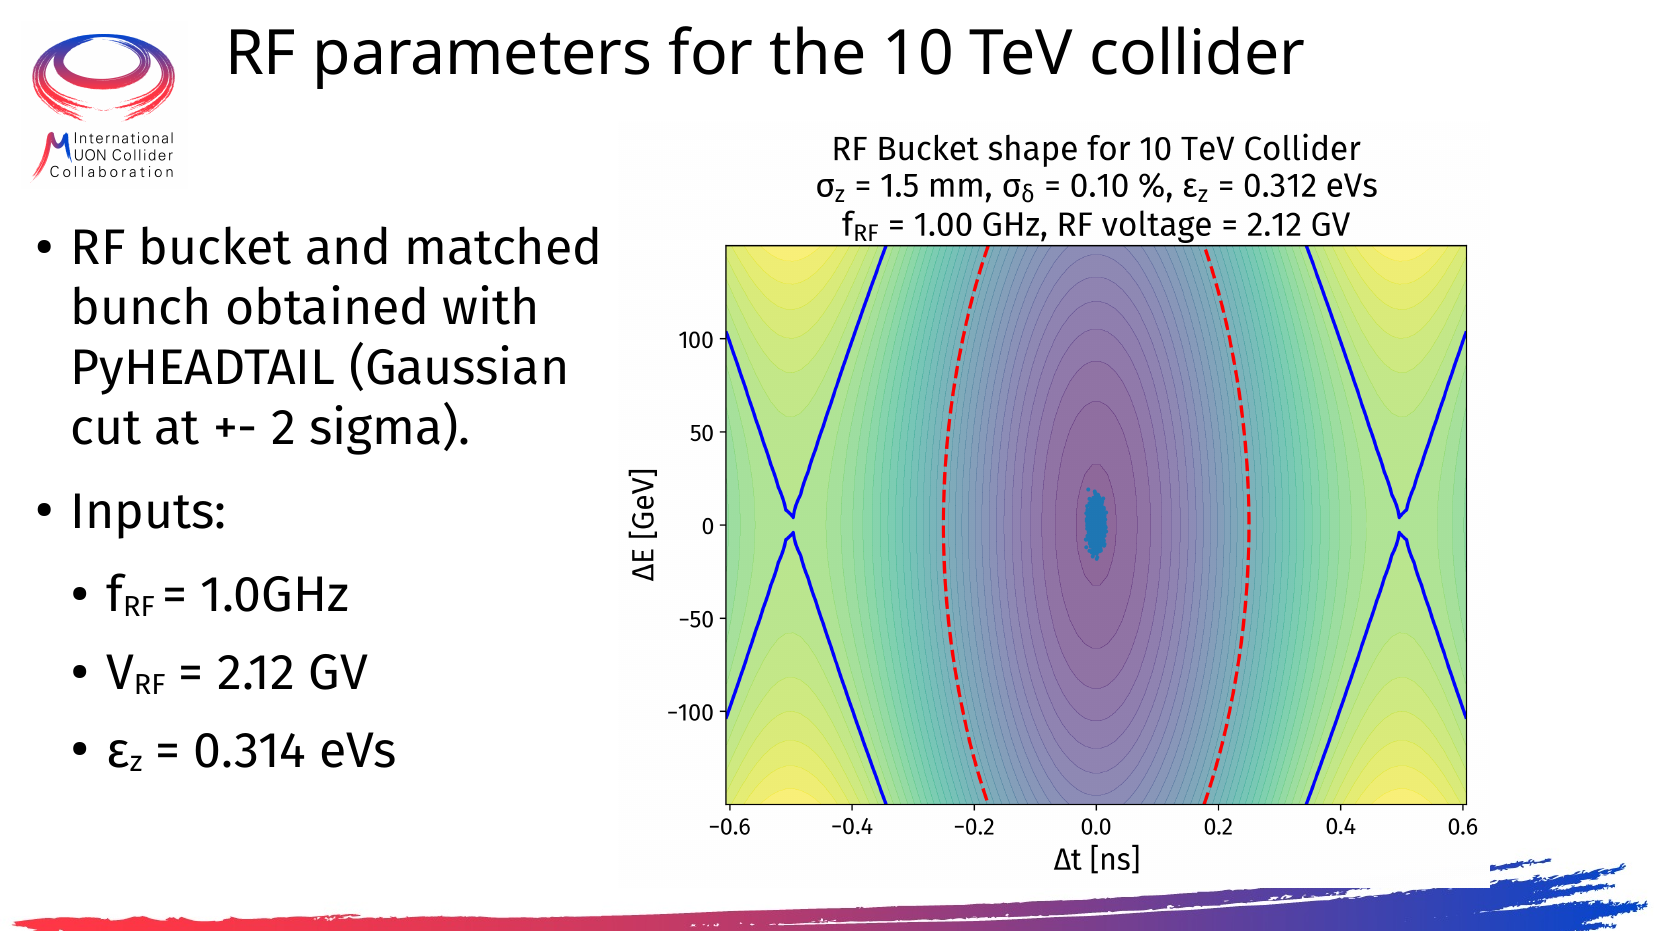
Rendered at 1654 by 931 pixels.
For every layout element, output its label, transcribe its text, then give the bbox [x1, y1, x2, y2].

list RF bucket and matched bunch obtained with PyHEADTAIL (Gaussian cut at +- 2 sigma). Inputs: fRF = 1.0GHz VRF = 2.12 GV εz = 0.314 eVs [0, 217, 606, 831]
title RF parameters for the 10 TeV collider [225, 7, 1571, 268]
picture [21, 21, 188, 189]
picture [0, 121, 1654, 931]
